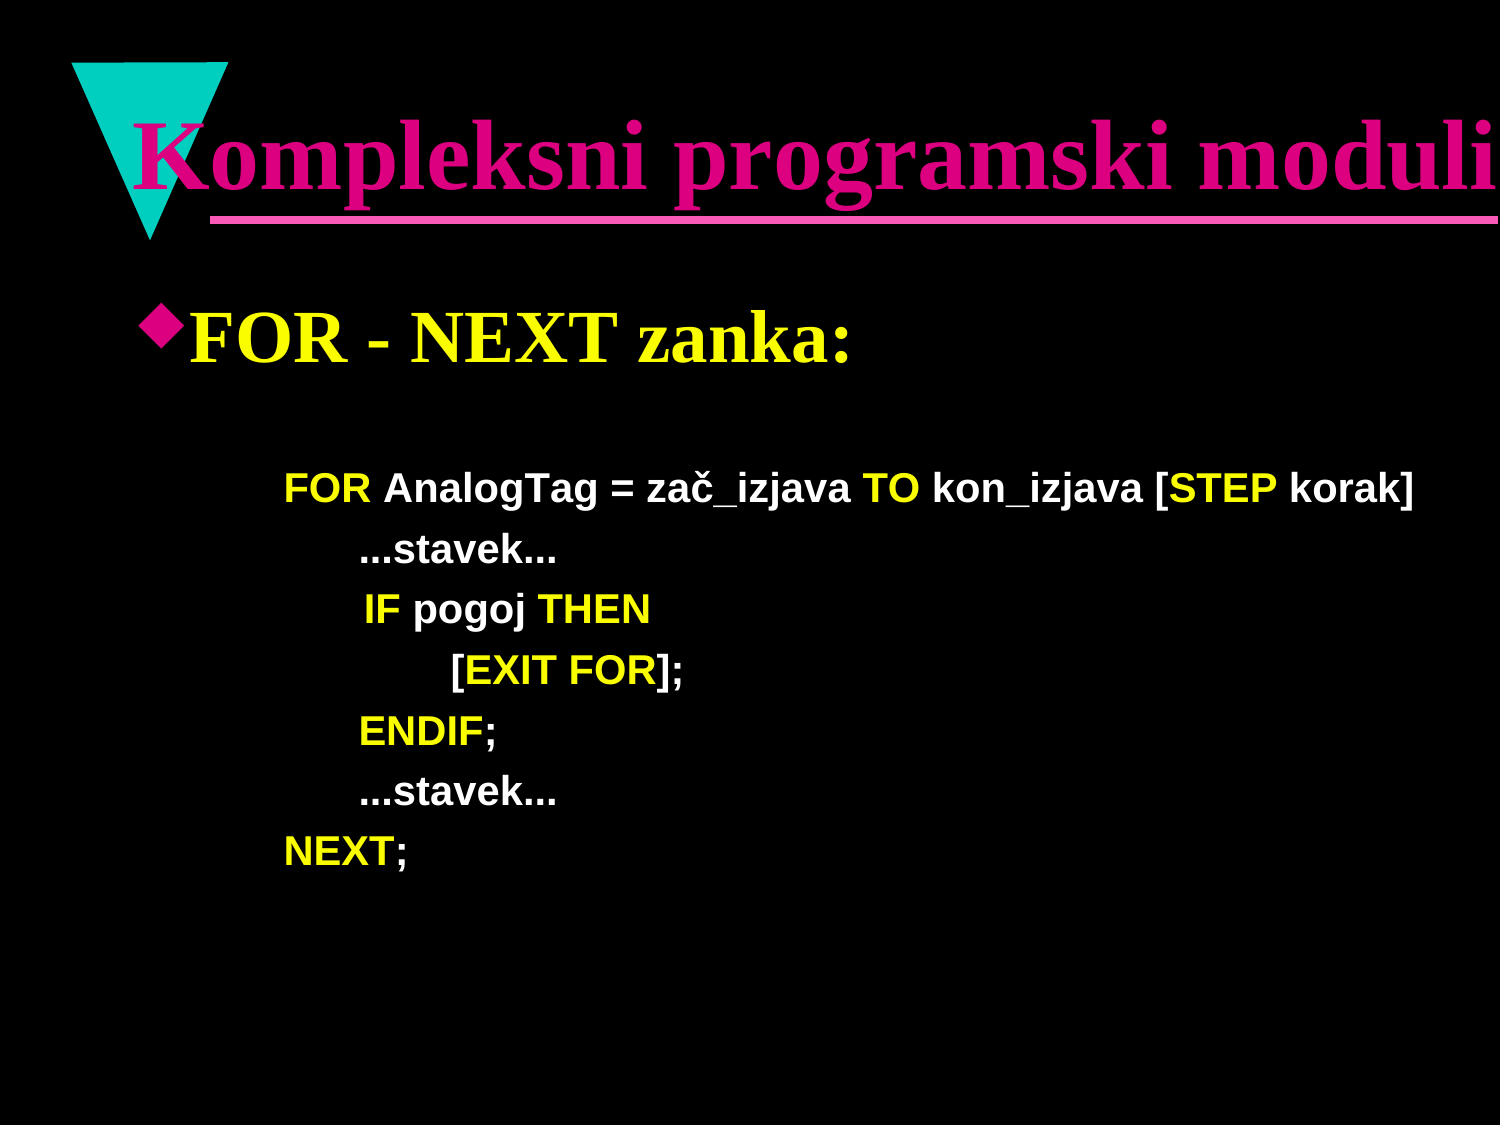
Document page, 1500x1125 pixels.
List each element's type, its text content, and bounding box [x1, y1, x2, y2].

list FOR - NEXT zanka: FOR AnalogTag = zač_izjava TO kon_izjava [STEP korak] ...stavek... IF pogoj THEN [EXIT FOR]; ENDIF; ...stavek... NEXT; [118, 289, 1450, 965]
title Kompleksni programski moduli [117, 63, 1500, 251]
